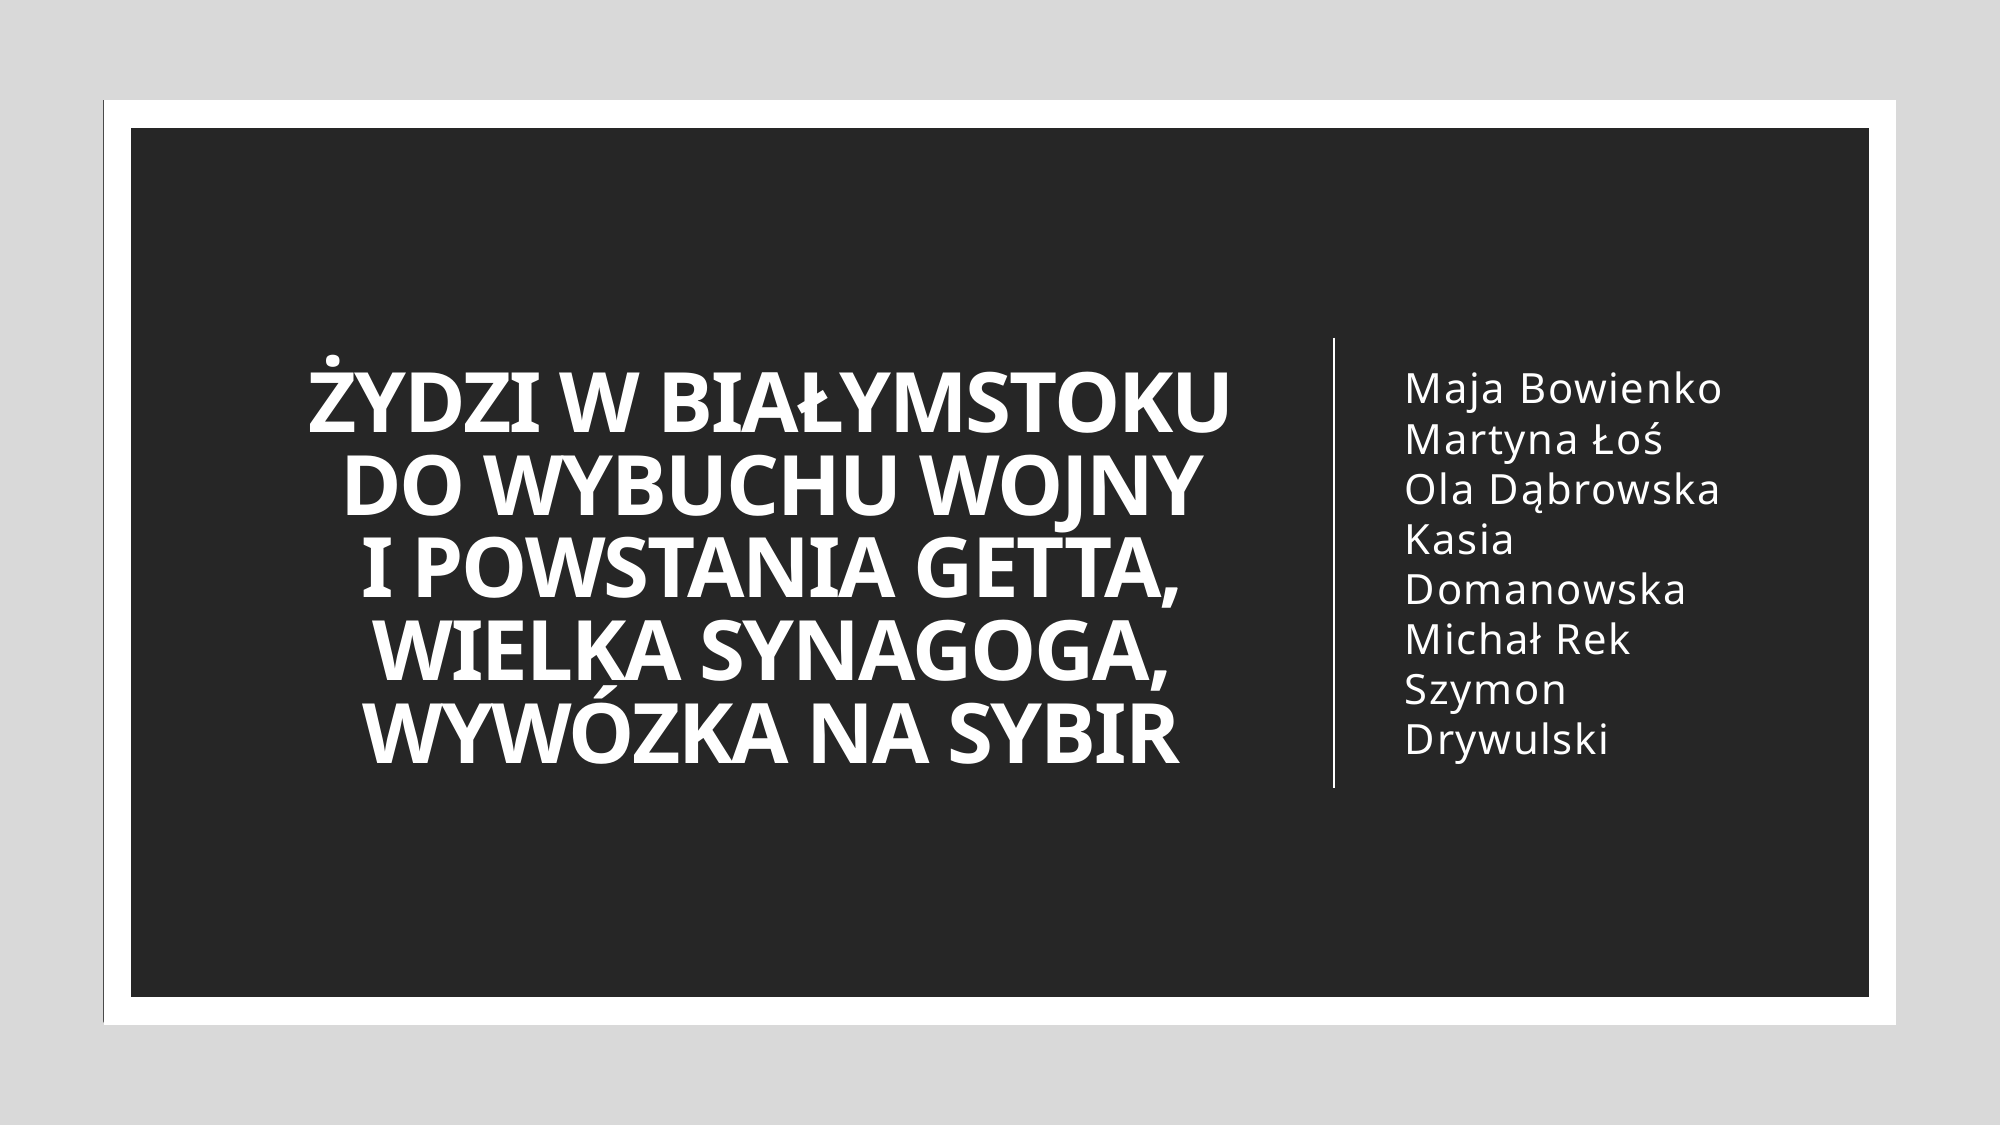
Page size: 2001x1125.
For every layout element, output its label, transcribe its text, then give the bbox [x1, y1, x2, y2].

text_box [0, 0, 2000, 1125]
title Żydzi w Białymstoku do wybuchu wojny i powstania getta, Wielka Synagoga, wywózka na Sybir [202, 219, 1341, 927]
subtitle Maja Bowienko Martyna Łoś Ola Dąbrowska Kasia Domanowska Michał Rek Szymon Drywulski [1389, 208, 1798, 917]
